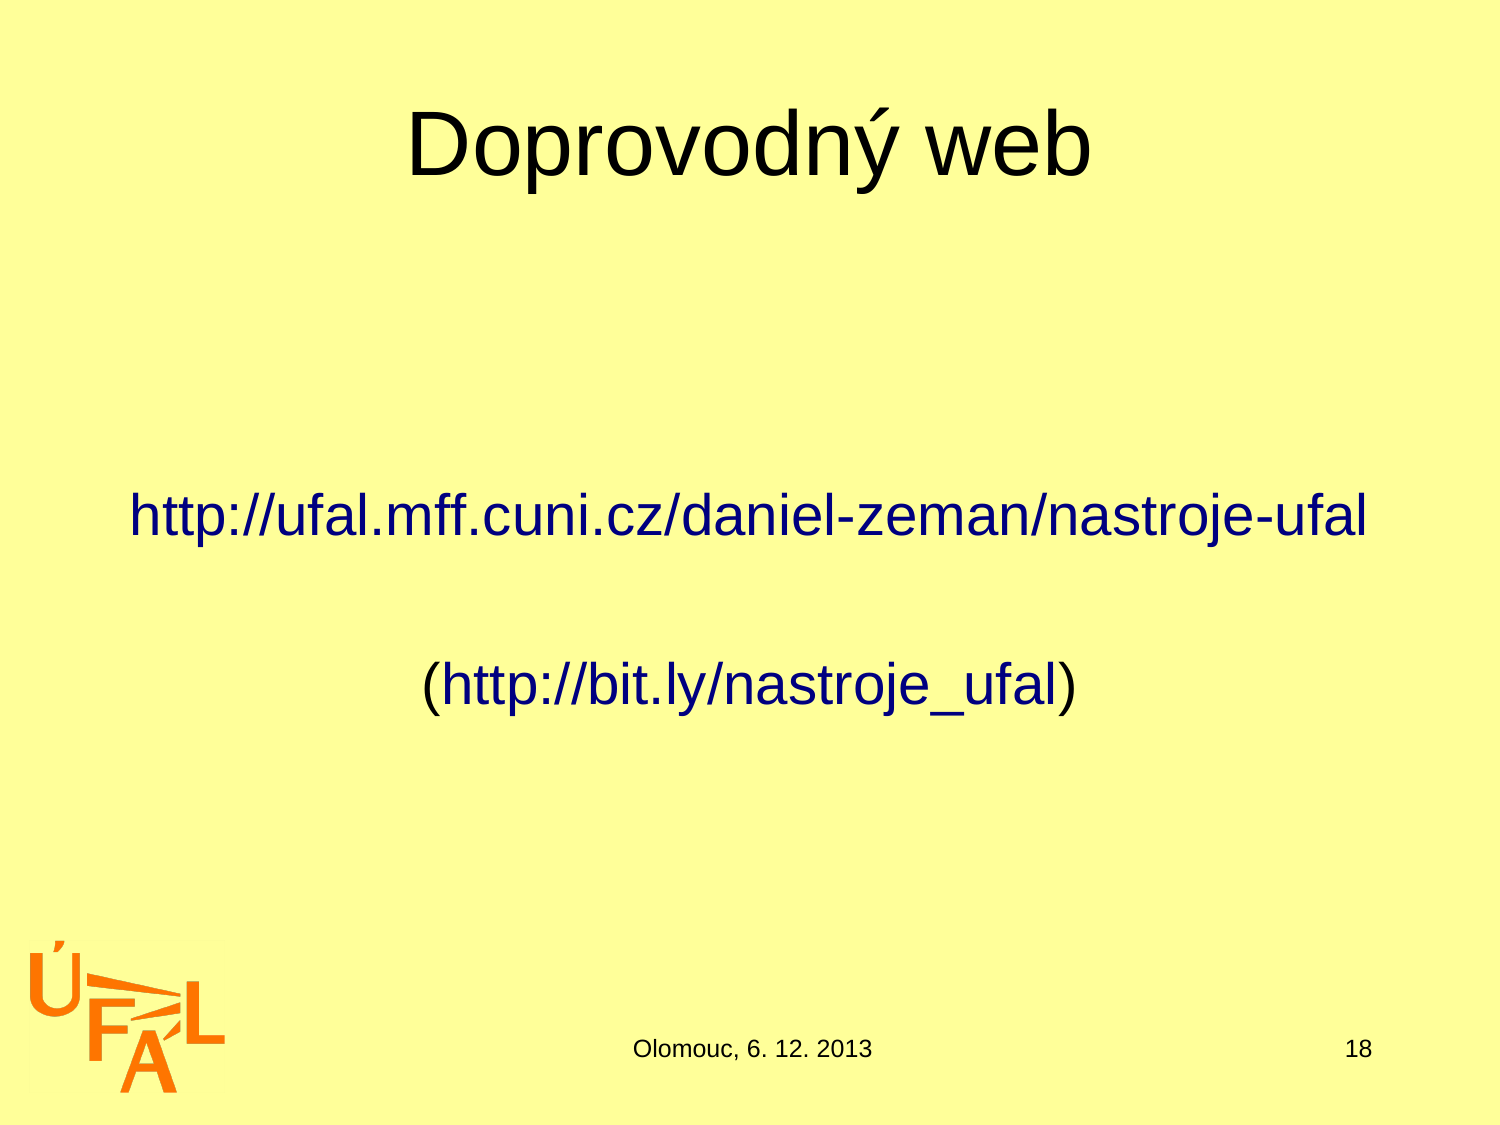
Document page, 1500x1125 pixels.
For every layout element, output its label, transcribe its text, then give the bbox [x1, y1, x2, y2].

picture [29, 940, 225, 1093]
title Doprovodný web [75, 14, 1426, 262]
subtitle http://ufal.mff.cuni.cz/daniel-zeman/nastroje-ufal (http://bit.ly/nastroje_ufal) [75, 262, 1426, 932]
